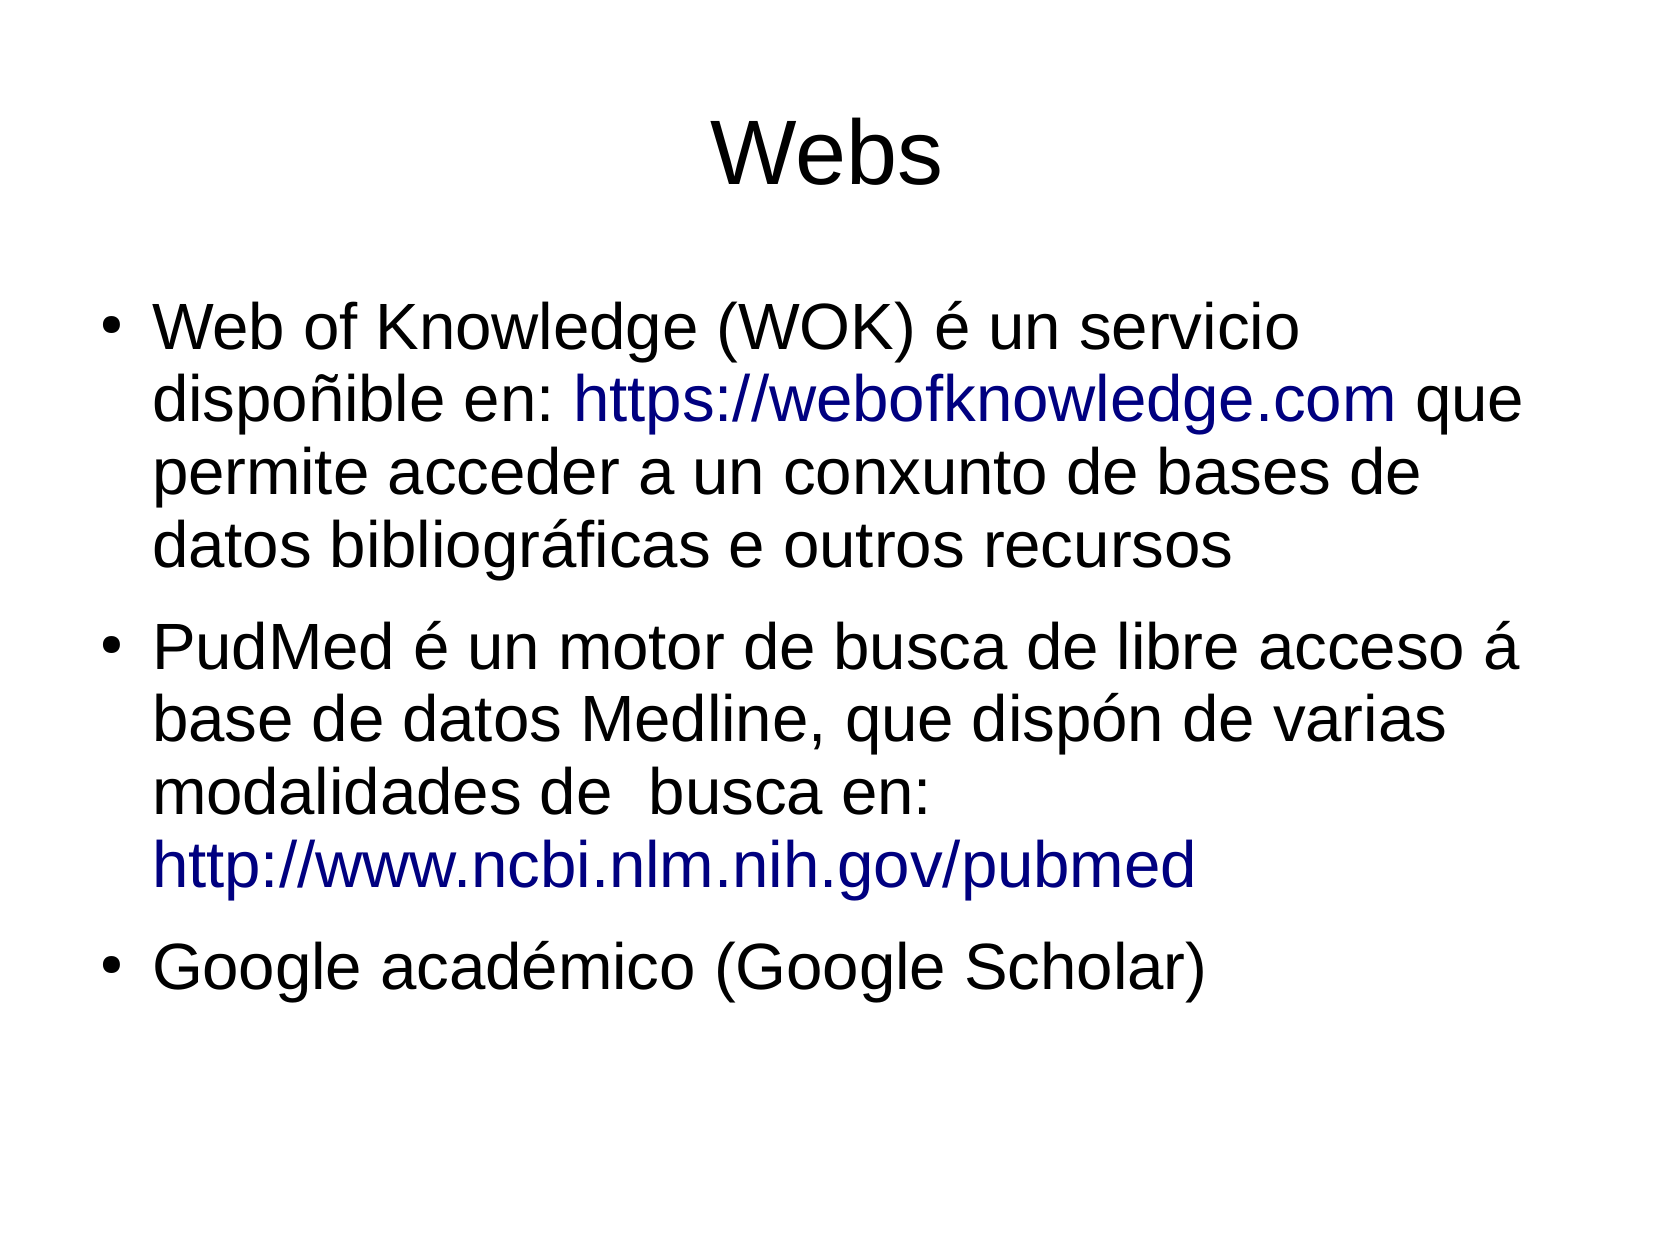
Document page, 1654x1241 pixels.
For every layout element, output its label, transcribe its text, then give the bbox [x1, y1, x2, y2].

list Web of Knowledge (WOK) é un servicio dispoñible en: https://webofknowledge.com que permite acceder a un conxunto de bases de datos bibliográficas e outros recursos PudMed é un motor de busca de libre acceso á base de datos Medline, que dispón de varias modalidades de busca en: http://www.ncbi.nlm.nih.gov/pubmed Google académico (Google Scholar) [82, 290, 1571, 1010]
title Webs [82, 49, 1571, 257]
